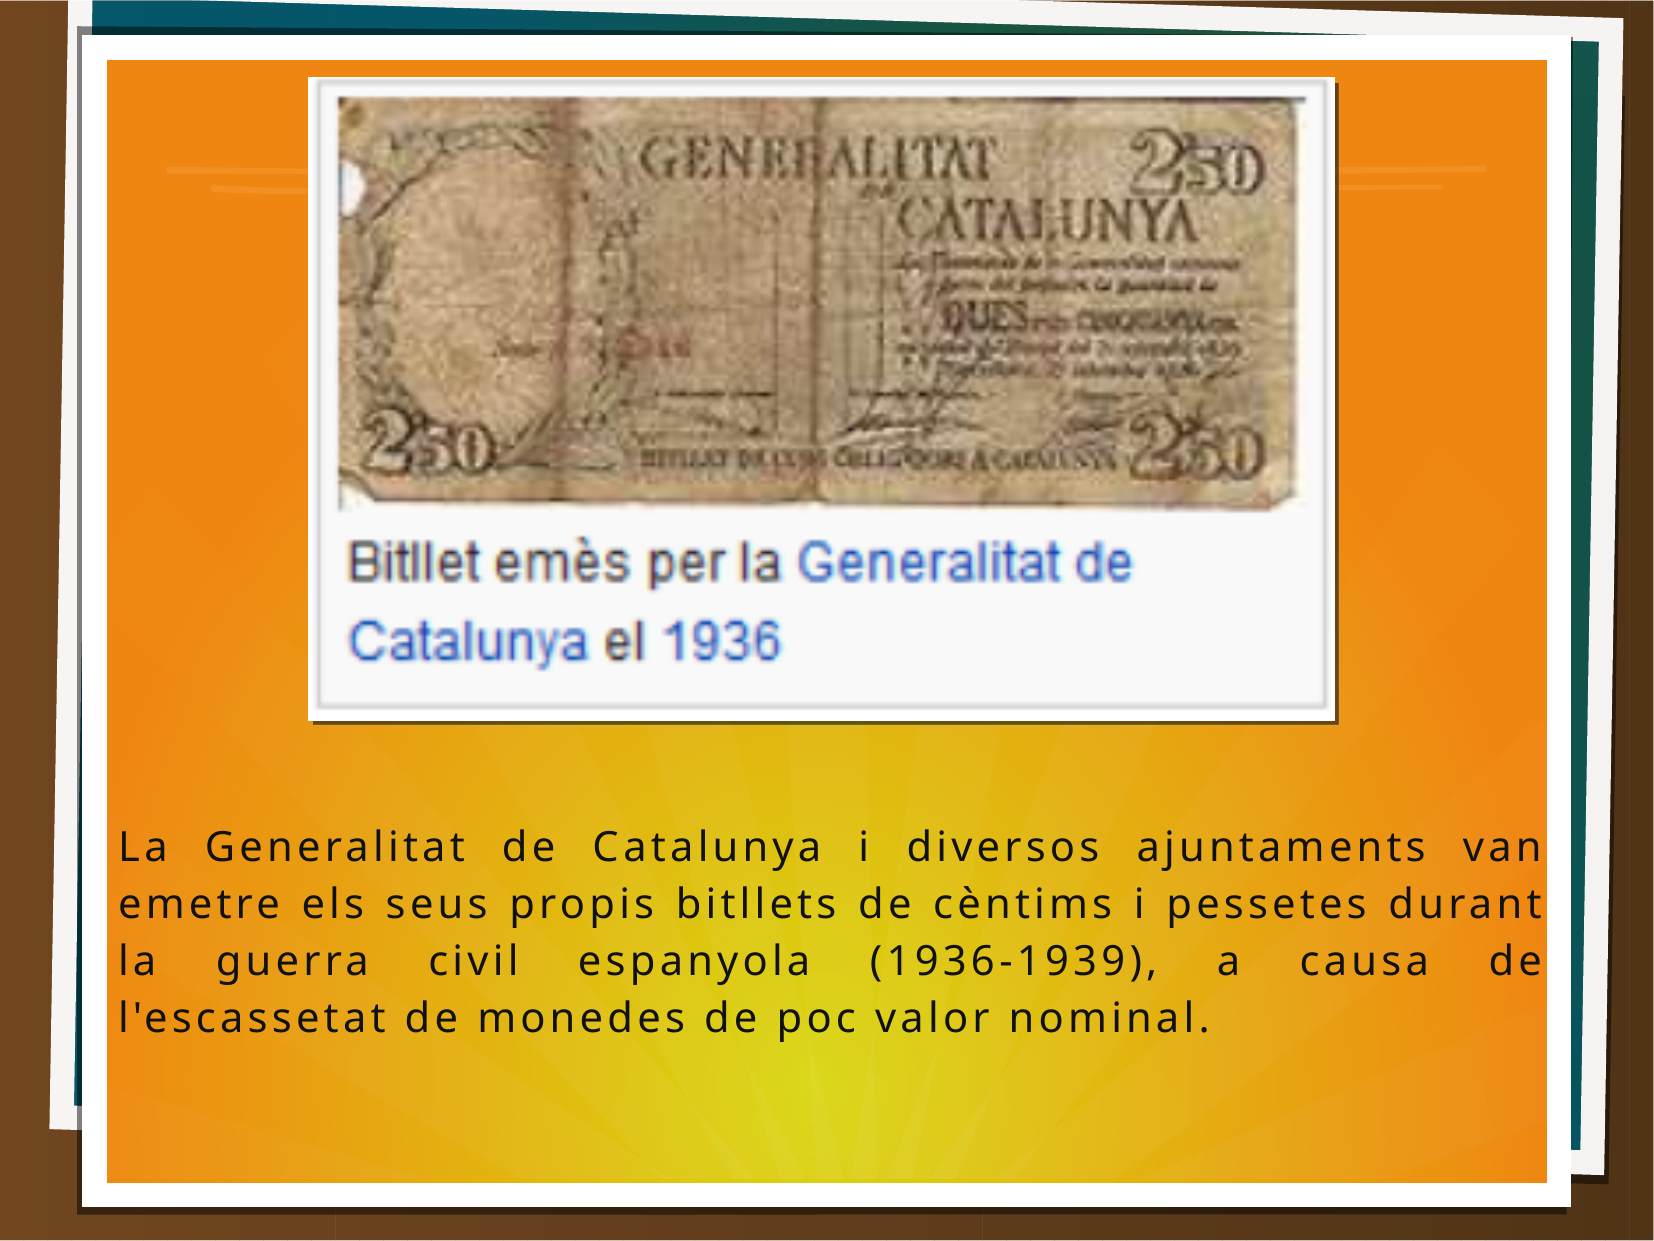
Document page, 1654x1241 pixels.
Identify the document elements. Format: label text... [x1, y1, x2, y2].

picture [308, 77, 1335, 721]
list La Generalitat de Catalunya i diversos ajuntaments van emetre els seus propis bitllets de cèntims i pessetes durant la guerra civil espanyola (1936-1939), a causa de l'escassetat de monedes de poc valor nominal. [118, 729, 1548, 1134]
